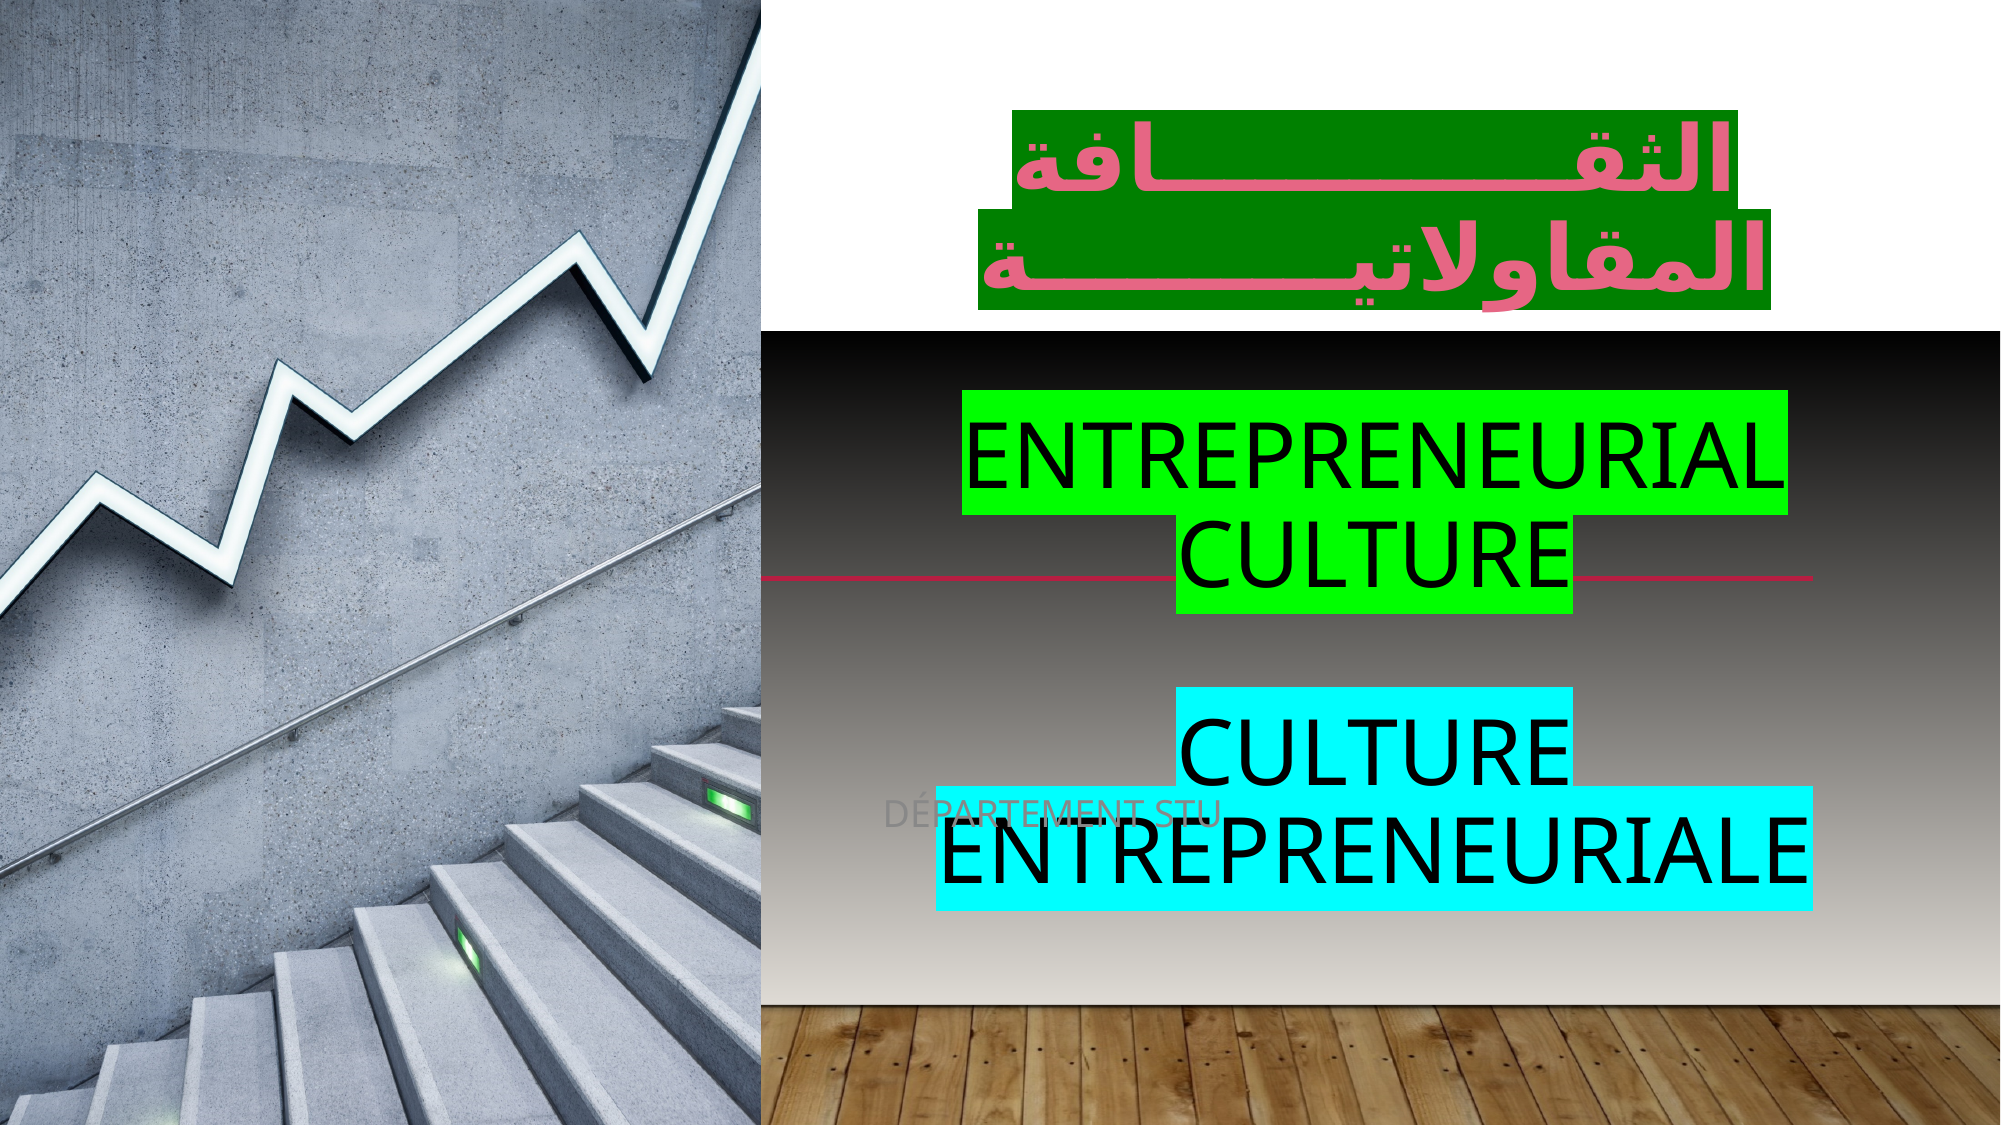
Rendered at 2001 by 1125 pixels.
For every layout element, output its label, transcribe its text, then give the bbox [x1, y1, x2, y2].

subtitle département STU [867, 766, 1897, 935]
picture [0, 0, 761, 1125]
title الثقـــــــــــــافة المقاولاتيــــــــــة Entrepreneurial culture culture entrepreneuriale [814, 104, 1935, 710]
